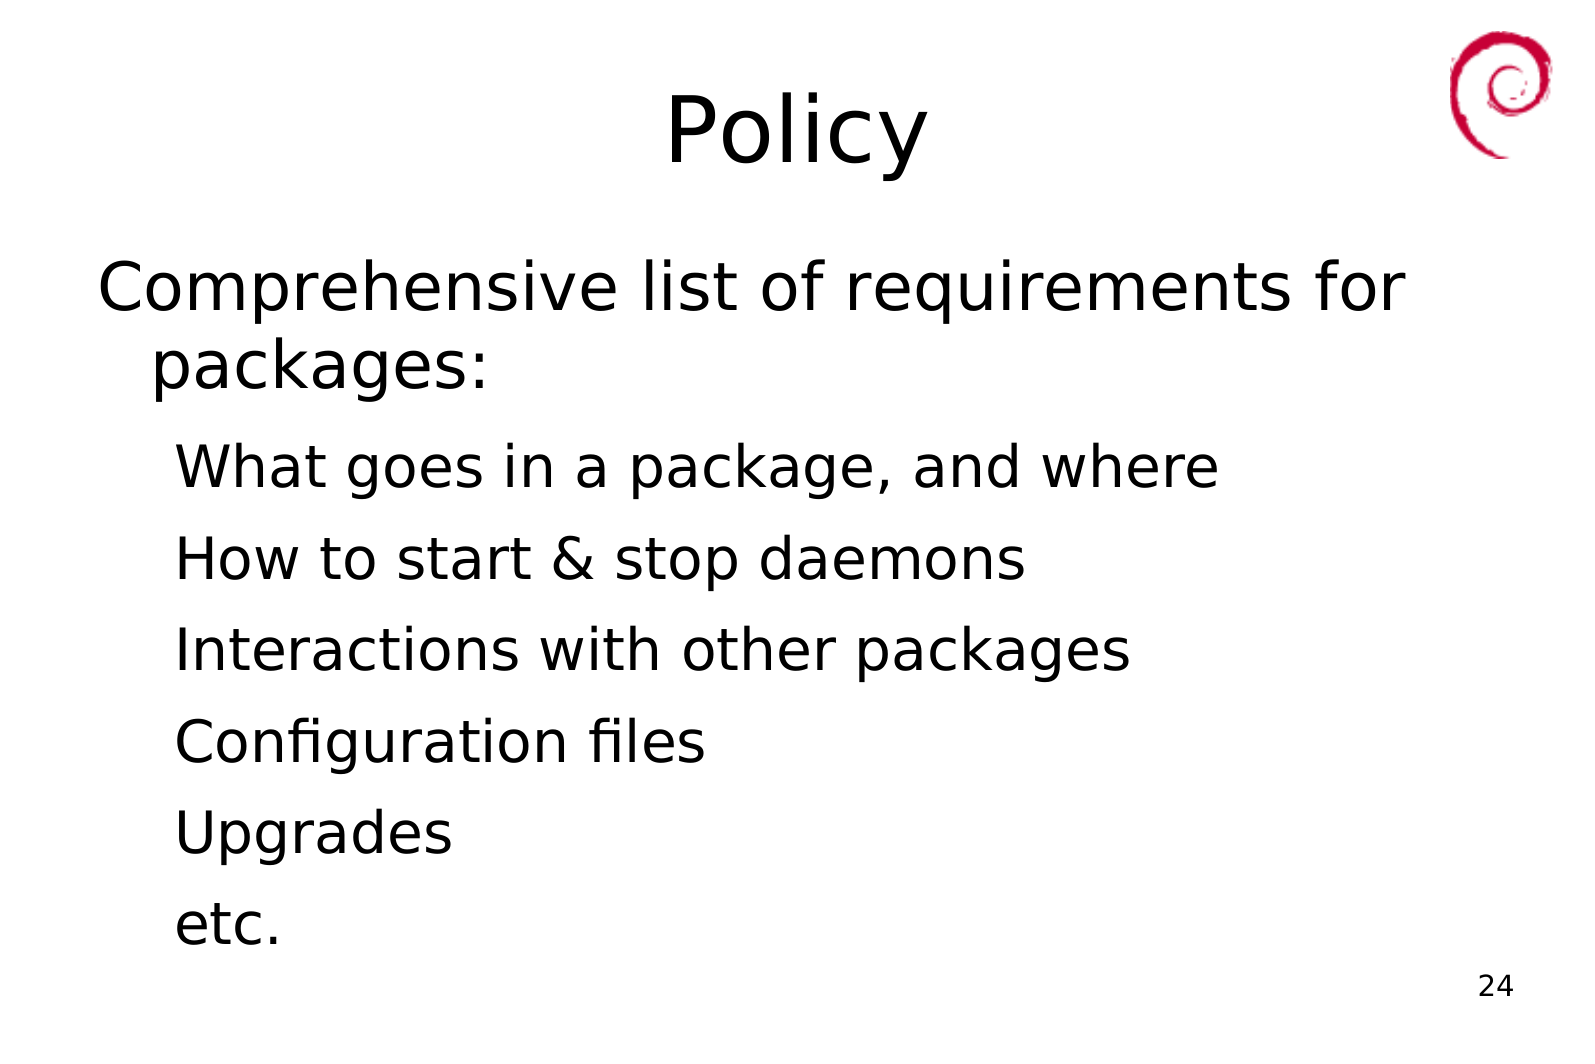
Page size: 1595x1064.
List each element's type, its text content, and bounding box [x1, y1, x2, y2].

title Policy [79, 42, 1515, 221]
picture [1450, 31, 1555, 159]
list Comprehensive list of requirements for packages: What goes in a package, and where How to start & stop daemons Interactions with other packages Configuration files Upgrades etc. [79, 248, 1515, 959]
